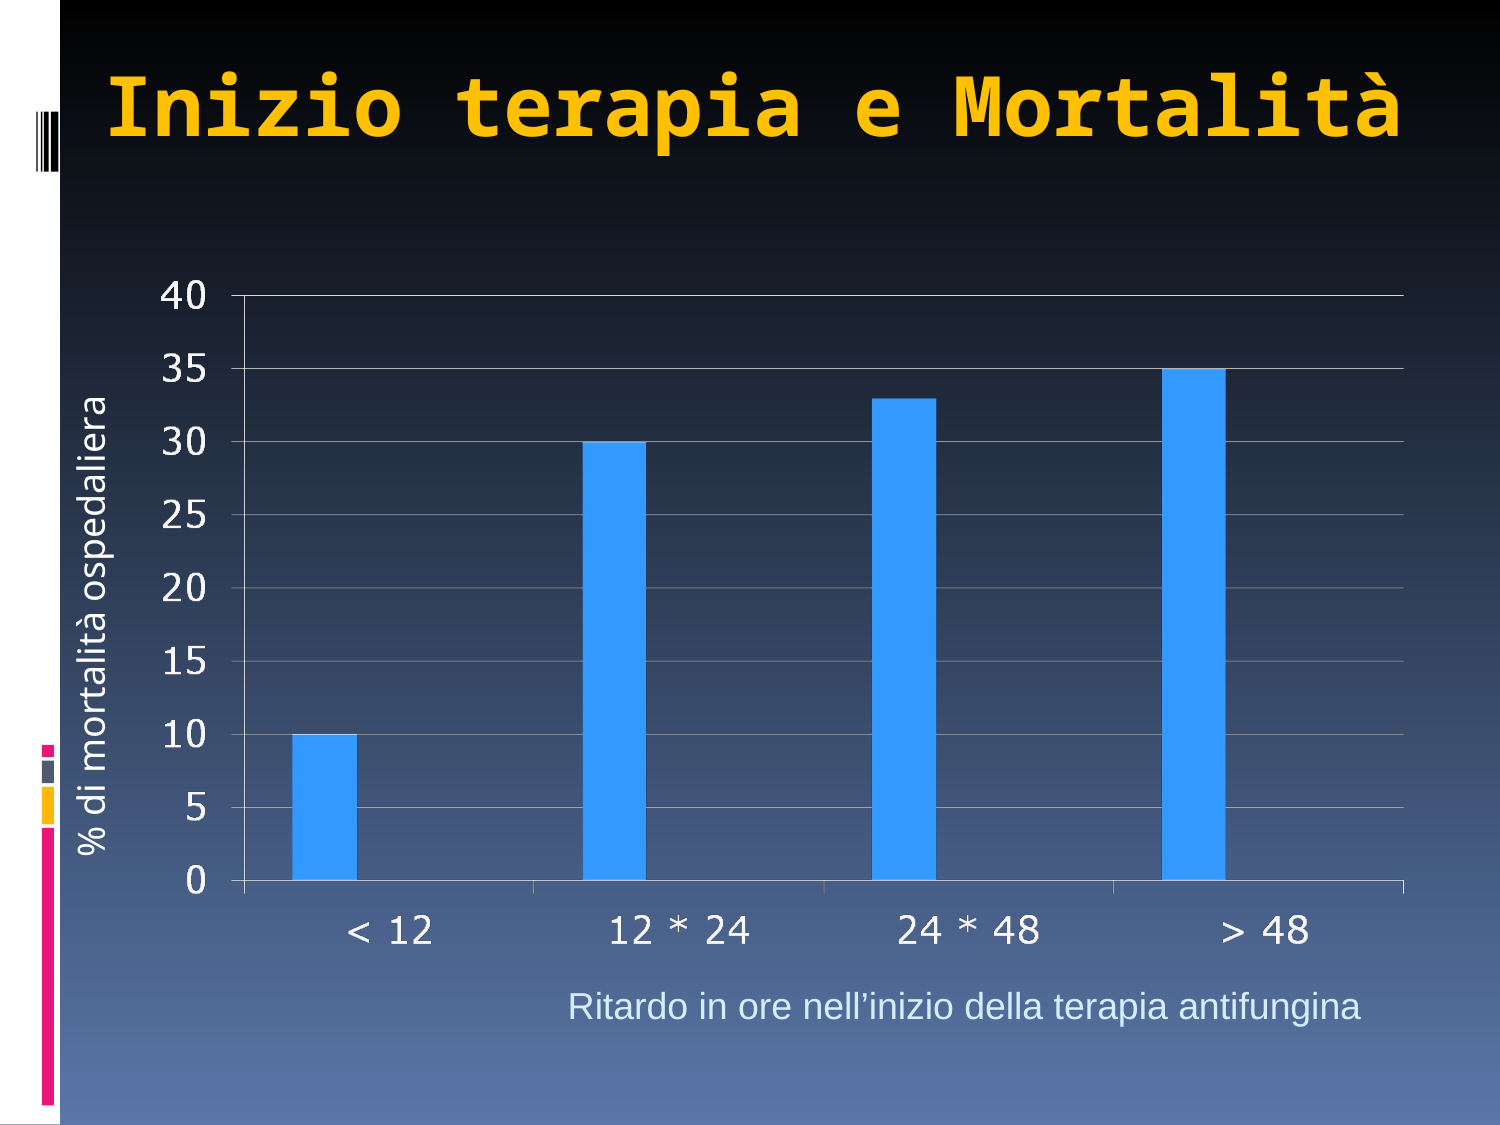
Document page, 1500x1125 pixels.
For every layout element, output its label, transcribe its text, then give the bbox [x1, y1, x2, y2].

text_box Ritardo in ore nell’inizio della terapia antifungina [218, 964, 1377, 1035]
picture [139, 254, 1434, 973]
title Inizio terapia e Mortalità [88, 45, 1425, 173]
text_box % di mortalità ospedaliera [59, 172, 121, 882]
